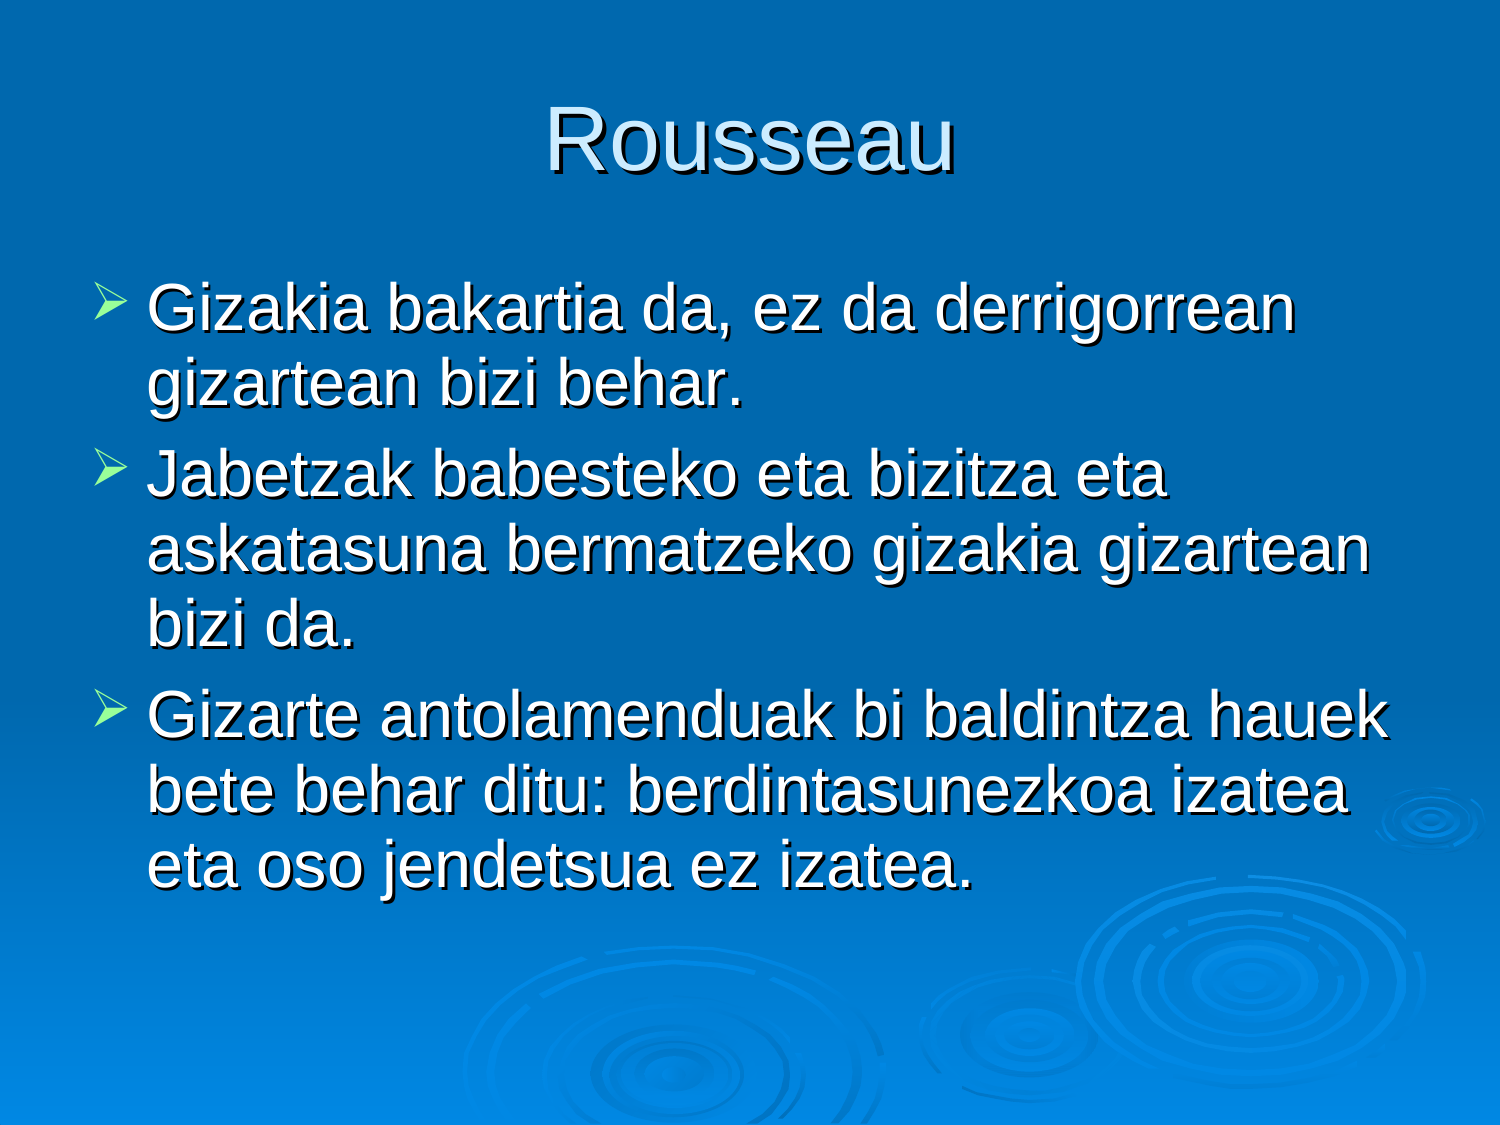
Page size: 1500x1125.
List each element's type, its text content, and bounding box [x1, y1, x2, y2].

title Rousseau [75, 45, 1426, 233]
list Gizakia bakartia da, ez da derrigorrean gizartean bizi behar. Jabetzak babesteko eta bizitza eta askatasuna bermatzeko gizakia gizartean bizi da. Gizarte antolamenduak bi baldintza hauek bete behar ditu: berdintasunezkoa izatea eta oso jendetsua ez izatea. [75, 262, 1426, 1006]
